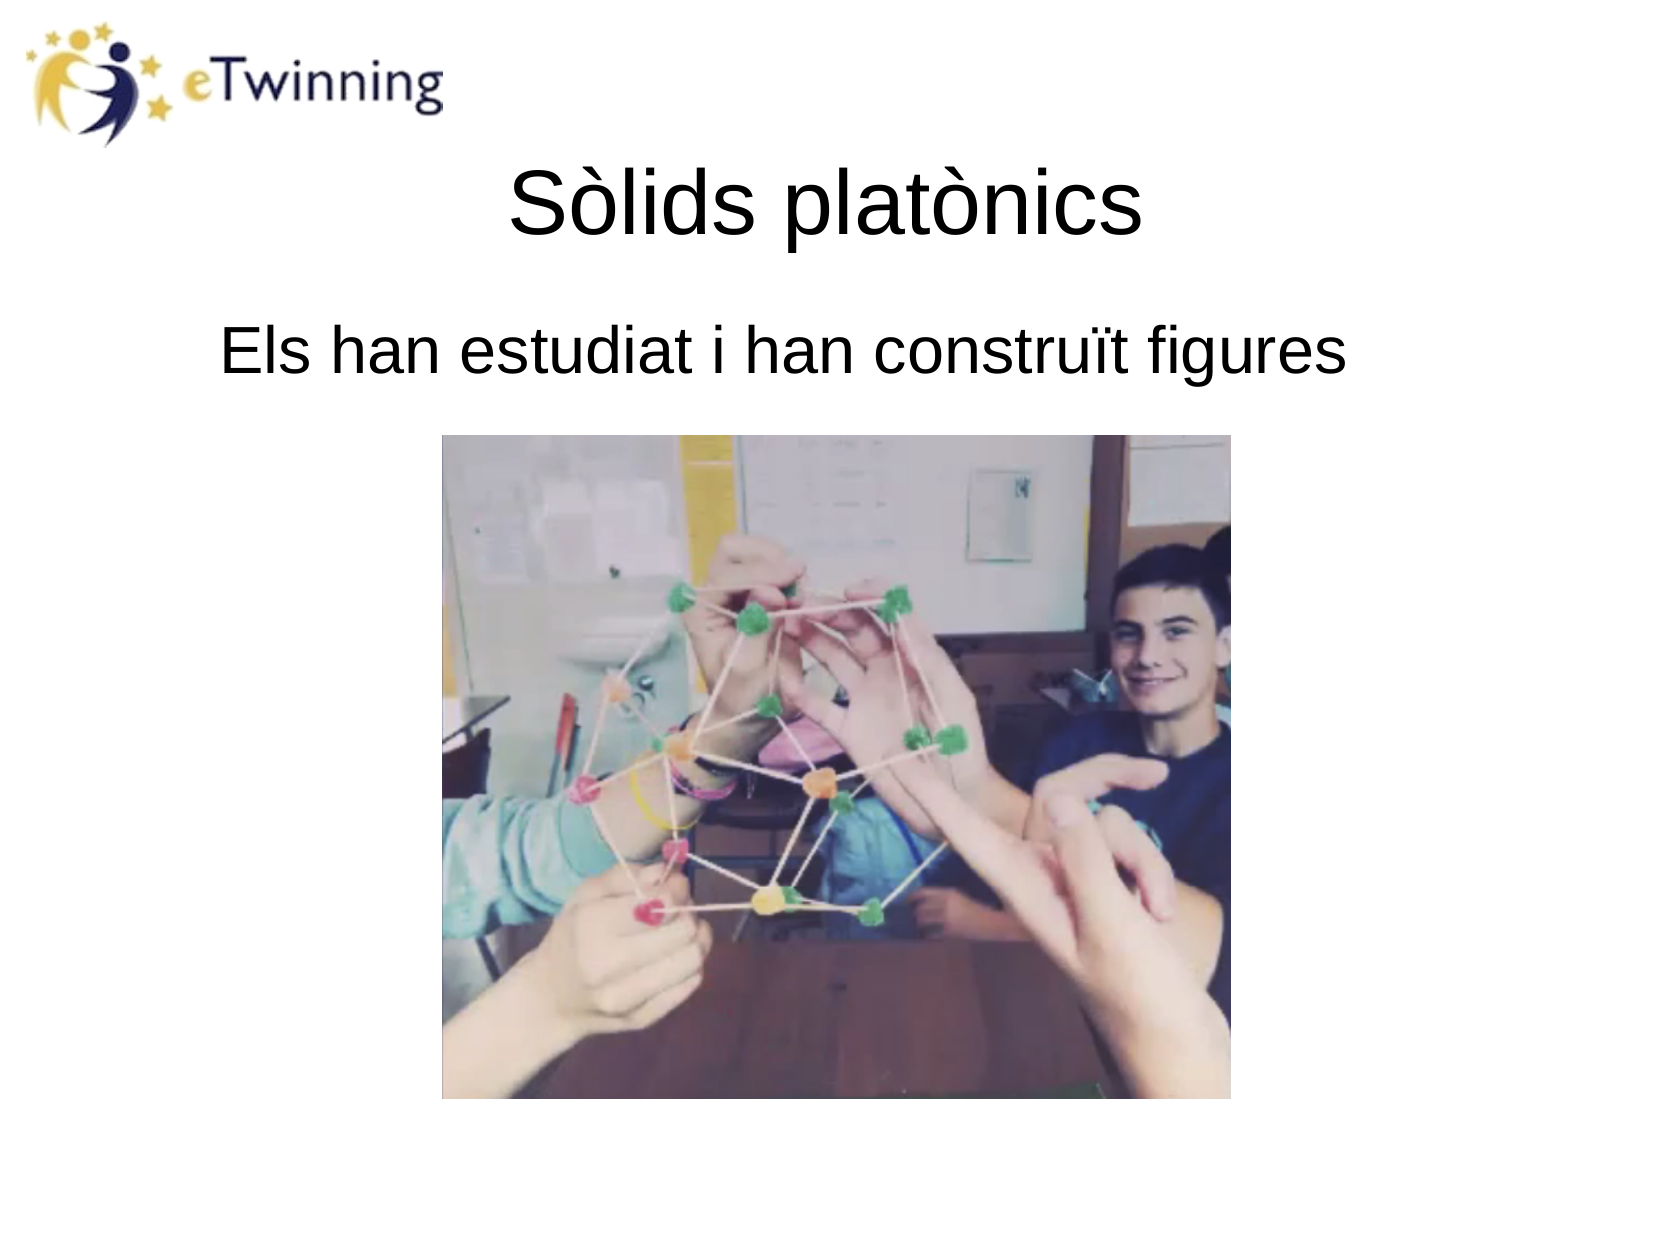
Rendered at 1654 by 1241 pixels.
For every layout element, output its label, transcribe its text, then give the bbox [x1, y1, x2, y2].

picture [442, 435, 1231, 1099]
picture [26, 20, 443, 148]
title Sòlids platònics [82, 147, 1571, 259]
subtitle Els han estudiat i han construït figures [200, 286, 1418, 378]
